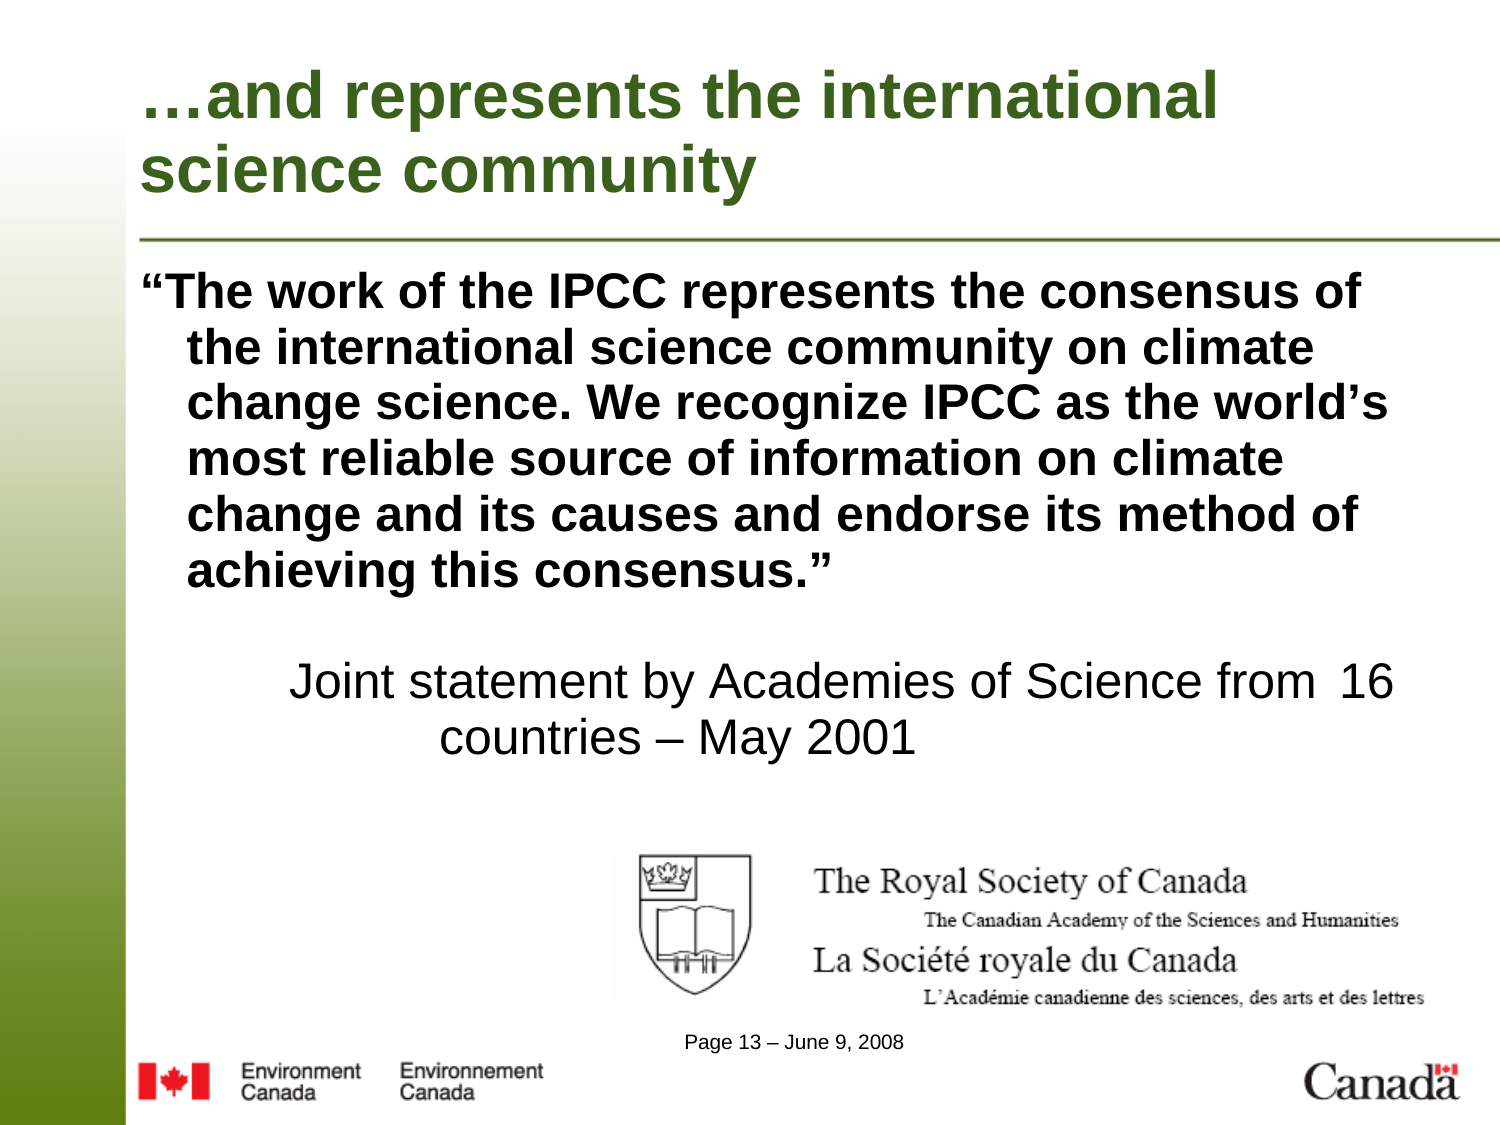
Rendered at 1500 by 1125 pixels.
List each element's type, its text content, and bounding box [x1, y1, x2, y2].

picture [0, 0, 1500, 1125]
title …and represents the international science community [125, 44, 1463, 221]
list “The work of the IPCC represents the consensus of the international science community on climate change science. We recognize IPCC as the world’s most reliable source of information on climate change and its causes and endorse its method of achieving this consensus.” Joint statement by Academies of Science from 16 countries – May 2001 [125, 255, 1463, 1024]
